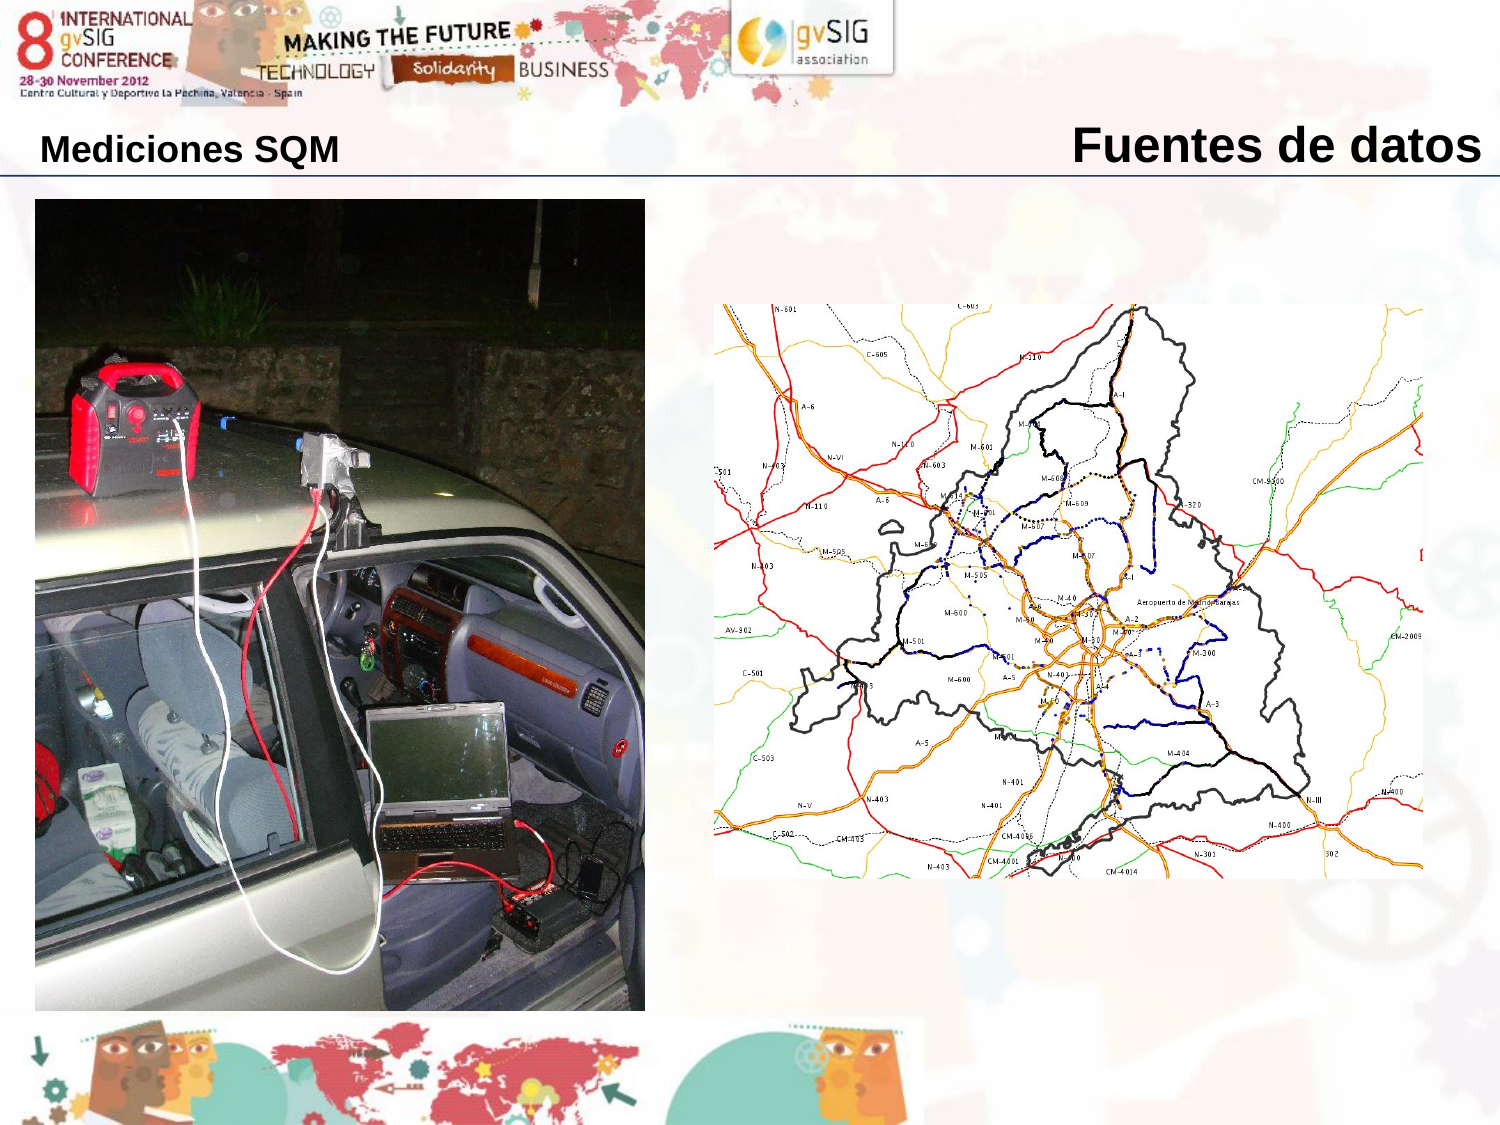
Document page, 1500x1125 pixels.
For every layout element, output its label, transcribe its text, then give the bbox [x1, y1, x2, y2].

picture [0, 0, 1500, 175]
text_box Mediciones SQM [25, 117, 355, 177]
text_box Fuentes de datos [1057, 105, 1498, 175]
text_box Fuentes de datos [1057, 177, 1498, 181]
picture [0, 177, 1500, 1125]
